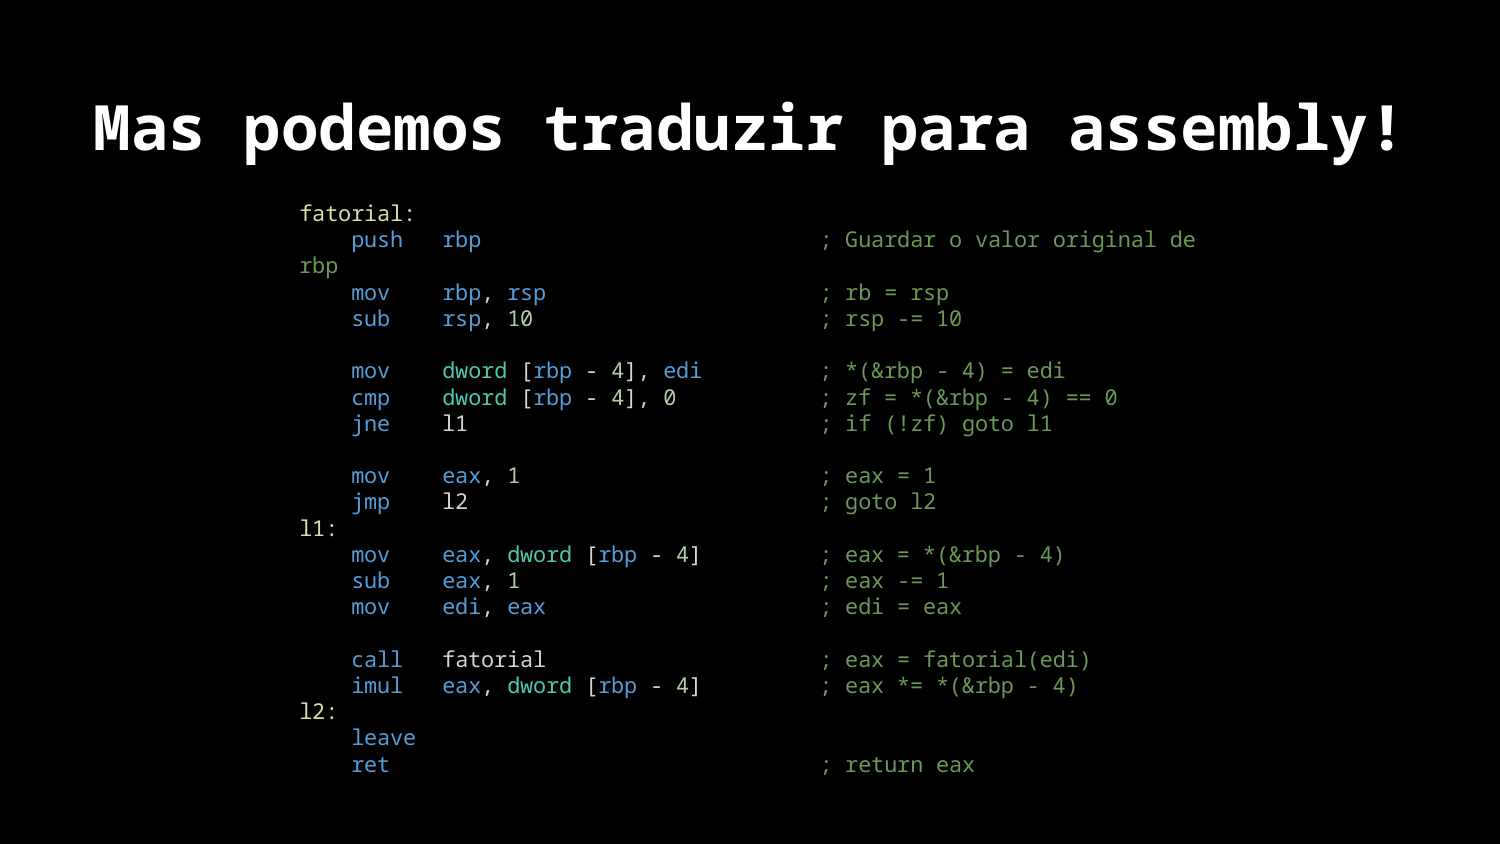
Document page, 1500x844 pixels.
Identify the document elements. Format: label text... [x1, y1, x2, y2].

text_box fatorial: push rbp ; Guardar o valor original de rbp mov rbp, rsp ; rb = rsp sub rsp, 10 ; rsp -= 10 mov dword [rbp - 4], edi ; *(&rbp - 4) = edi cmp dword [rbp - 4], 0 ; zf = *(&rbp - 4) == 0 jne l1 ; if (!zf) goto l1 mov eax, 1 ; eax = 1 jmp l2 ; goto l2 l1: mov eax, dword [rbp - 4] ; eax = *(&rbp - 4) sub eax, 1 ; eax -= 1 mov edi, eax ; edi = eax call fatorial ; eax = fatorial(edi) imul eax, dword [rbp - 4] ; eax *= *(&rbp - 4) l2: leave ret ; return eax [284, 184, 1216, 762]
title Mas podemos traduzir para assembly! [51, 72, 1449, 167]
